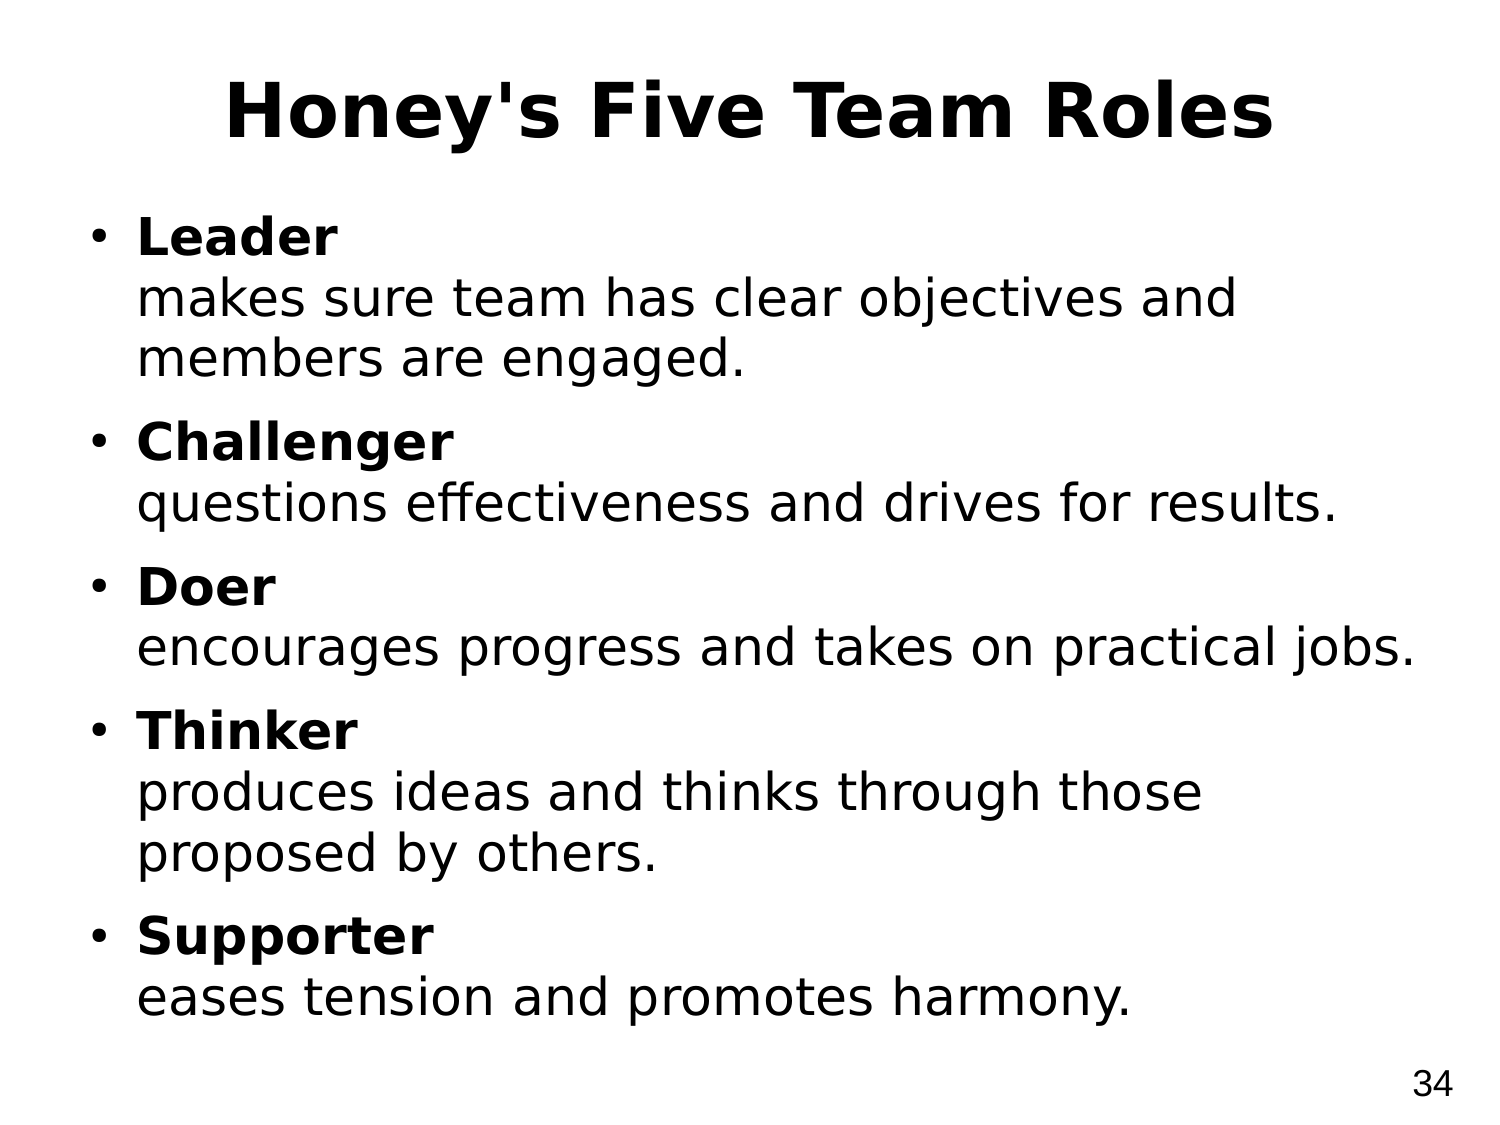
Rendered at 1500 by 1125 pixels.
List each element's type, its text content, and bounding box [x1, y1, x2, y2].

title Honey's Five Team Roles [75, 44, 1425, 177]
list Leader makes sure team has clear objectives and members are engaged. Challenger questions effectiveness and drives for results. Doer encourages progress and takes on practical jobs. Thinker produces ideas and thinks through those proposed by others. Supporter eases tension and promotes harmony. [75, 206, 1425, 1093]
